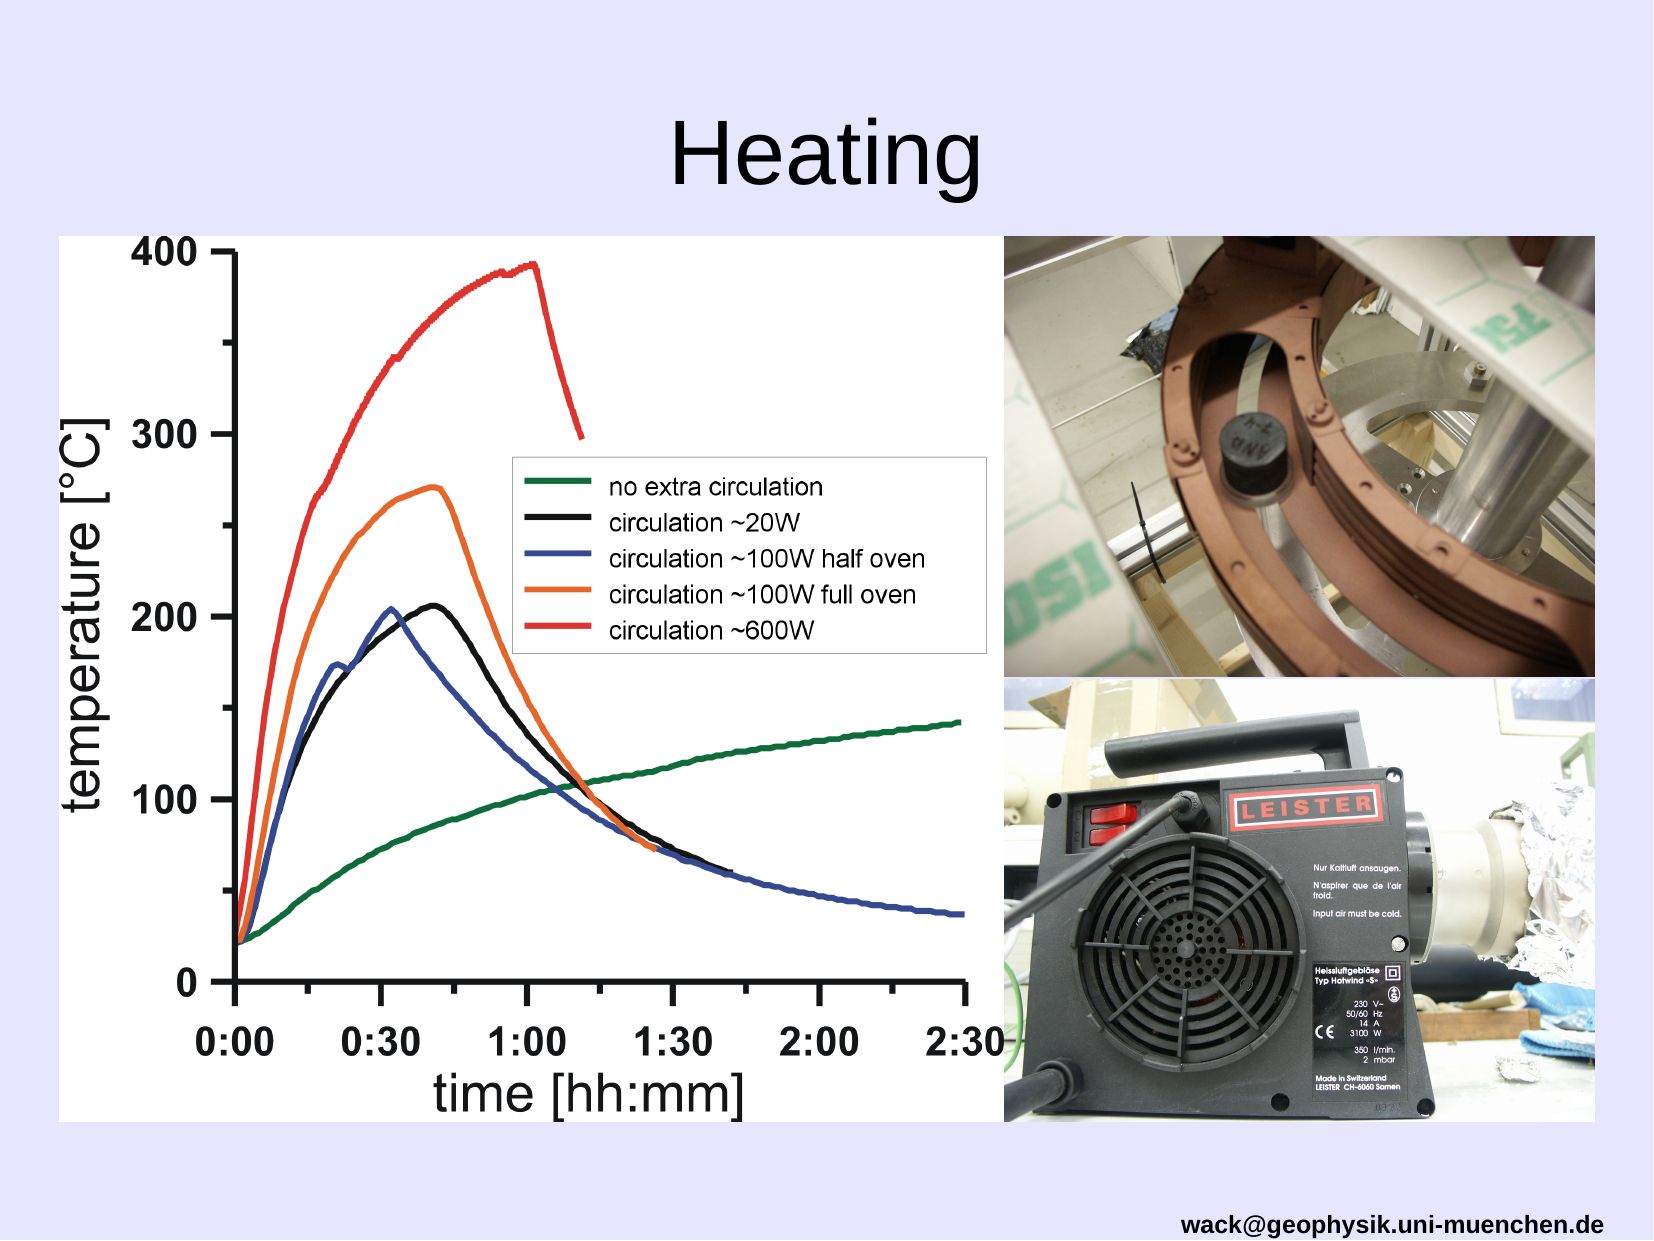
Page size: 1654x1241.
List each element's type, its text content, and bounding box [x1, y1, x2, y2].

title Heating [82, 49, 1571, 236]
picture [59, 236, 1595, 1123]
